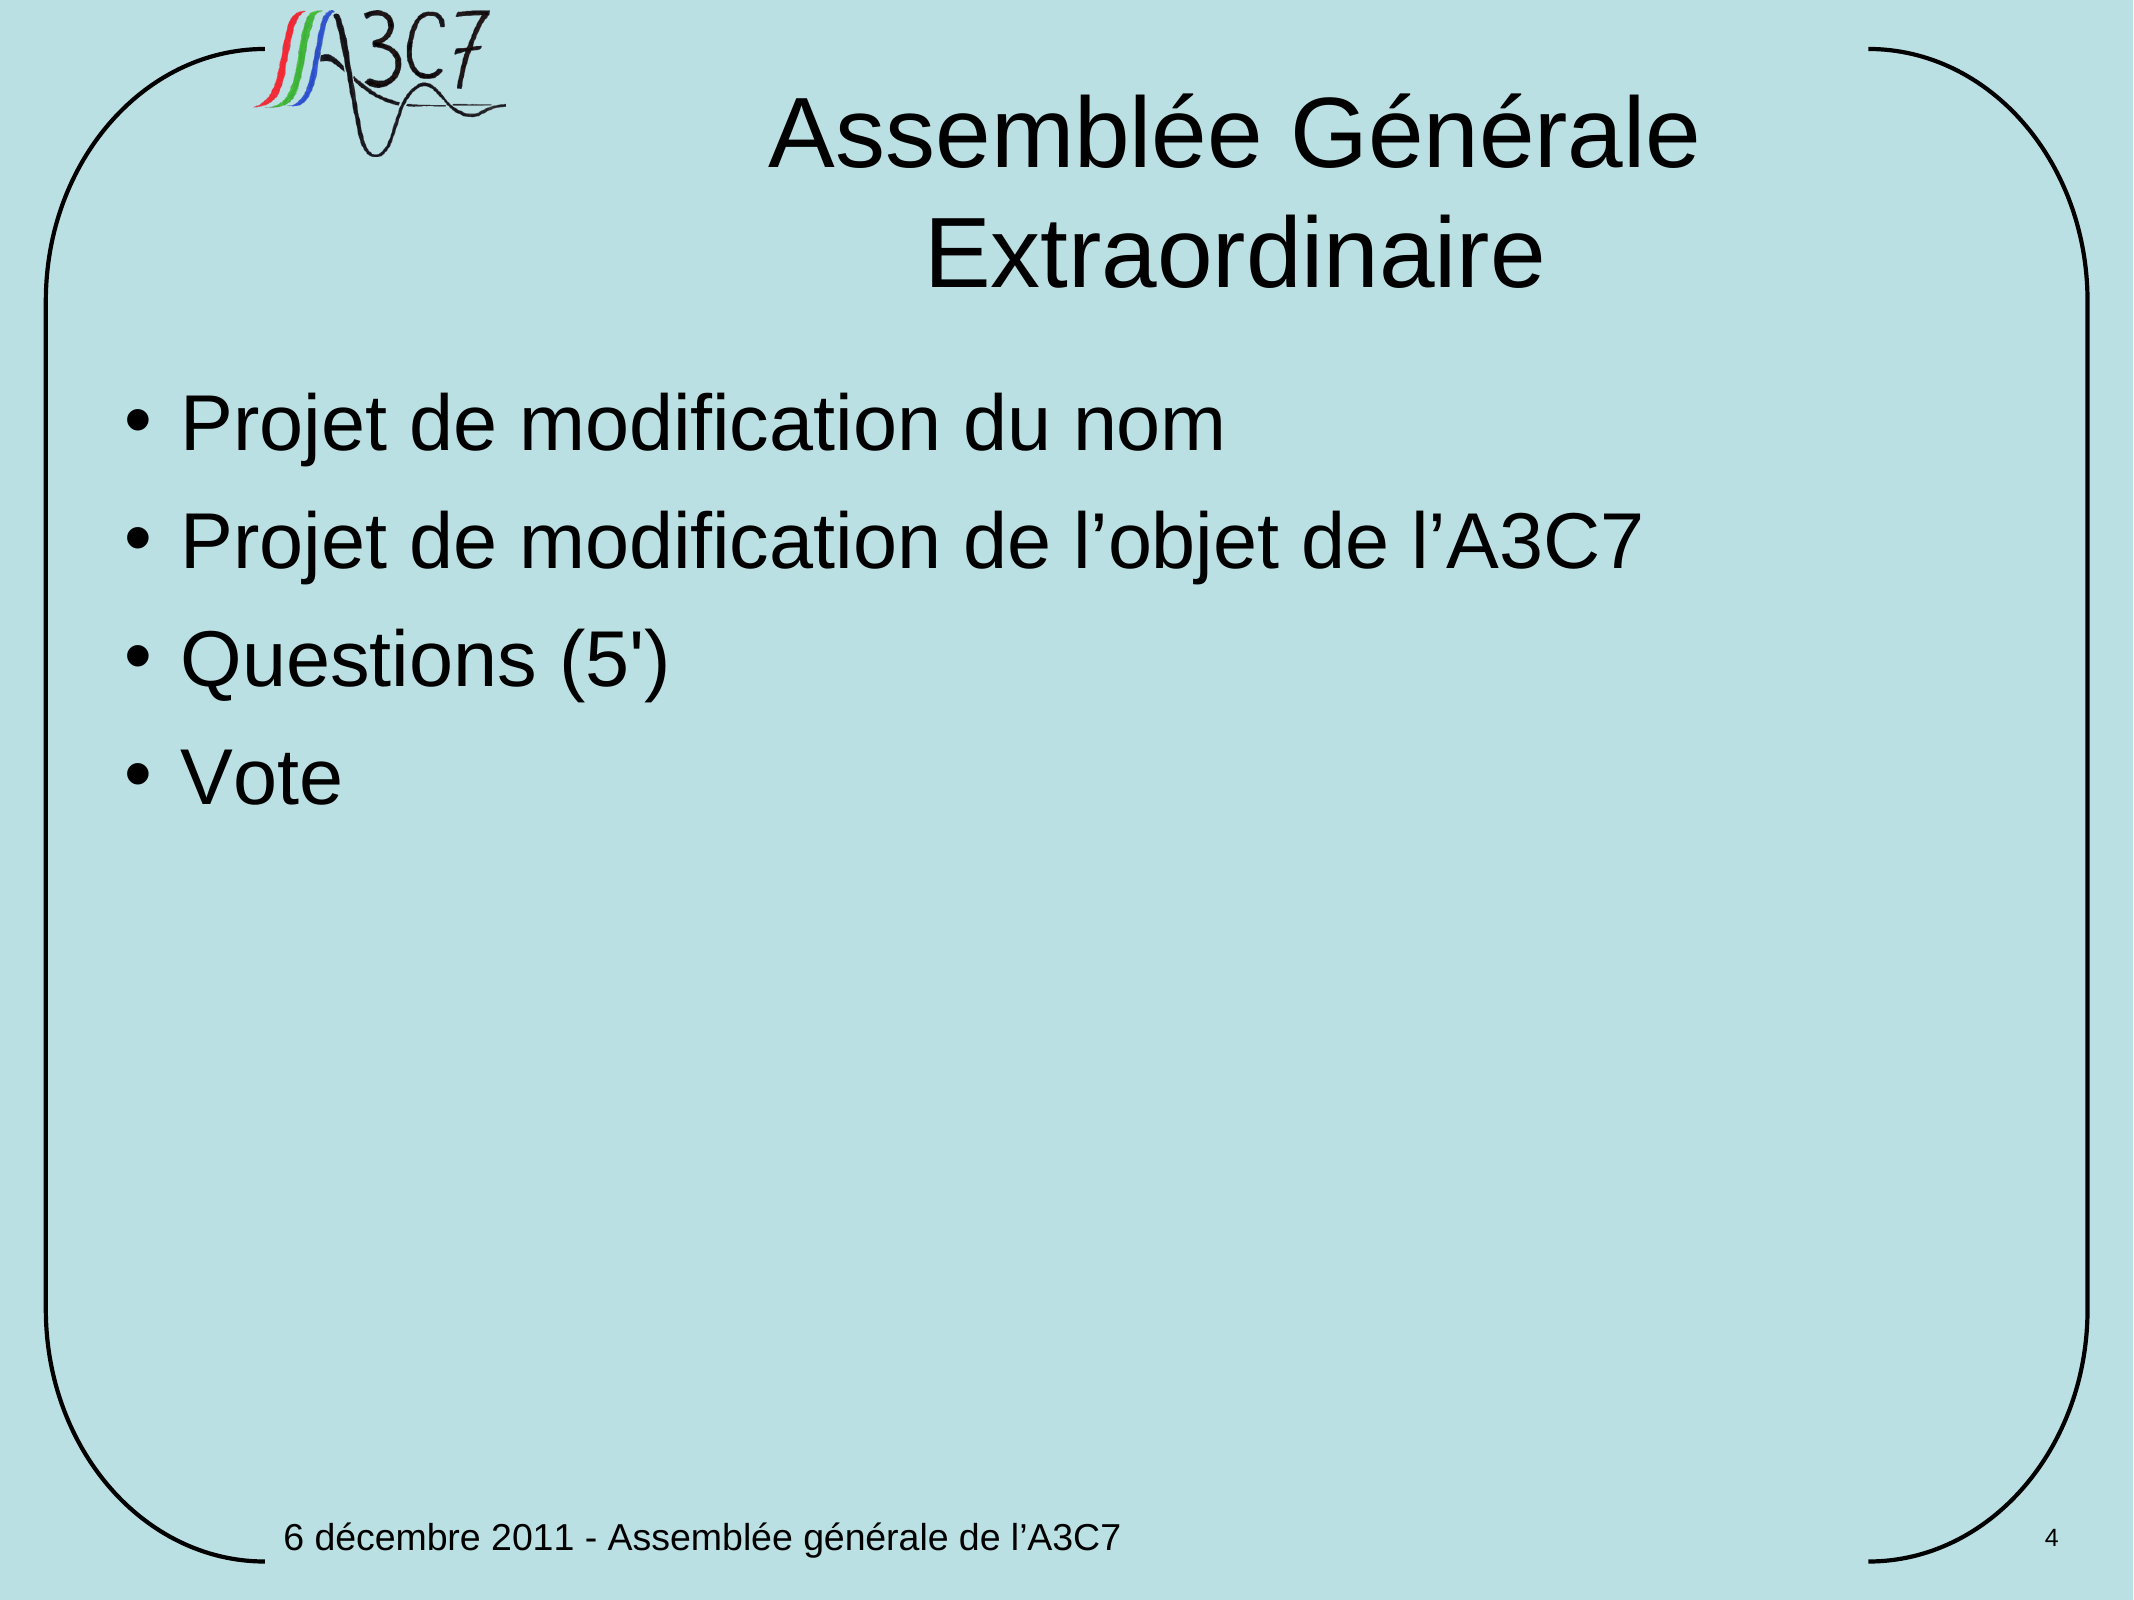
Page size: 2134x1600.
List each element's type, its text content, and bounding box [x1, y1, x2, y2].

picture [253, 10, 506, 157]
title Assemblée Générale Extraordinaire [476, 58, 2004, 316]
text_box 6 décembre 2011 - Assemblée générale de l’A3C7 [274, 1512, 1131, 1558]
list Projet de modification du nom Projet de modification de l’objet de l’A3C7 Questions (5') Vote [109, 363, 2075, 1430]
